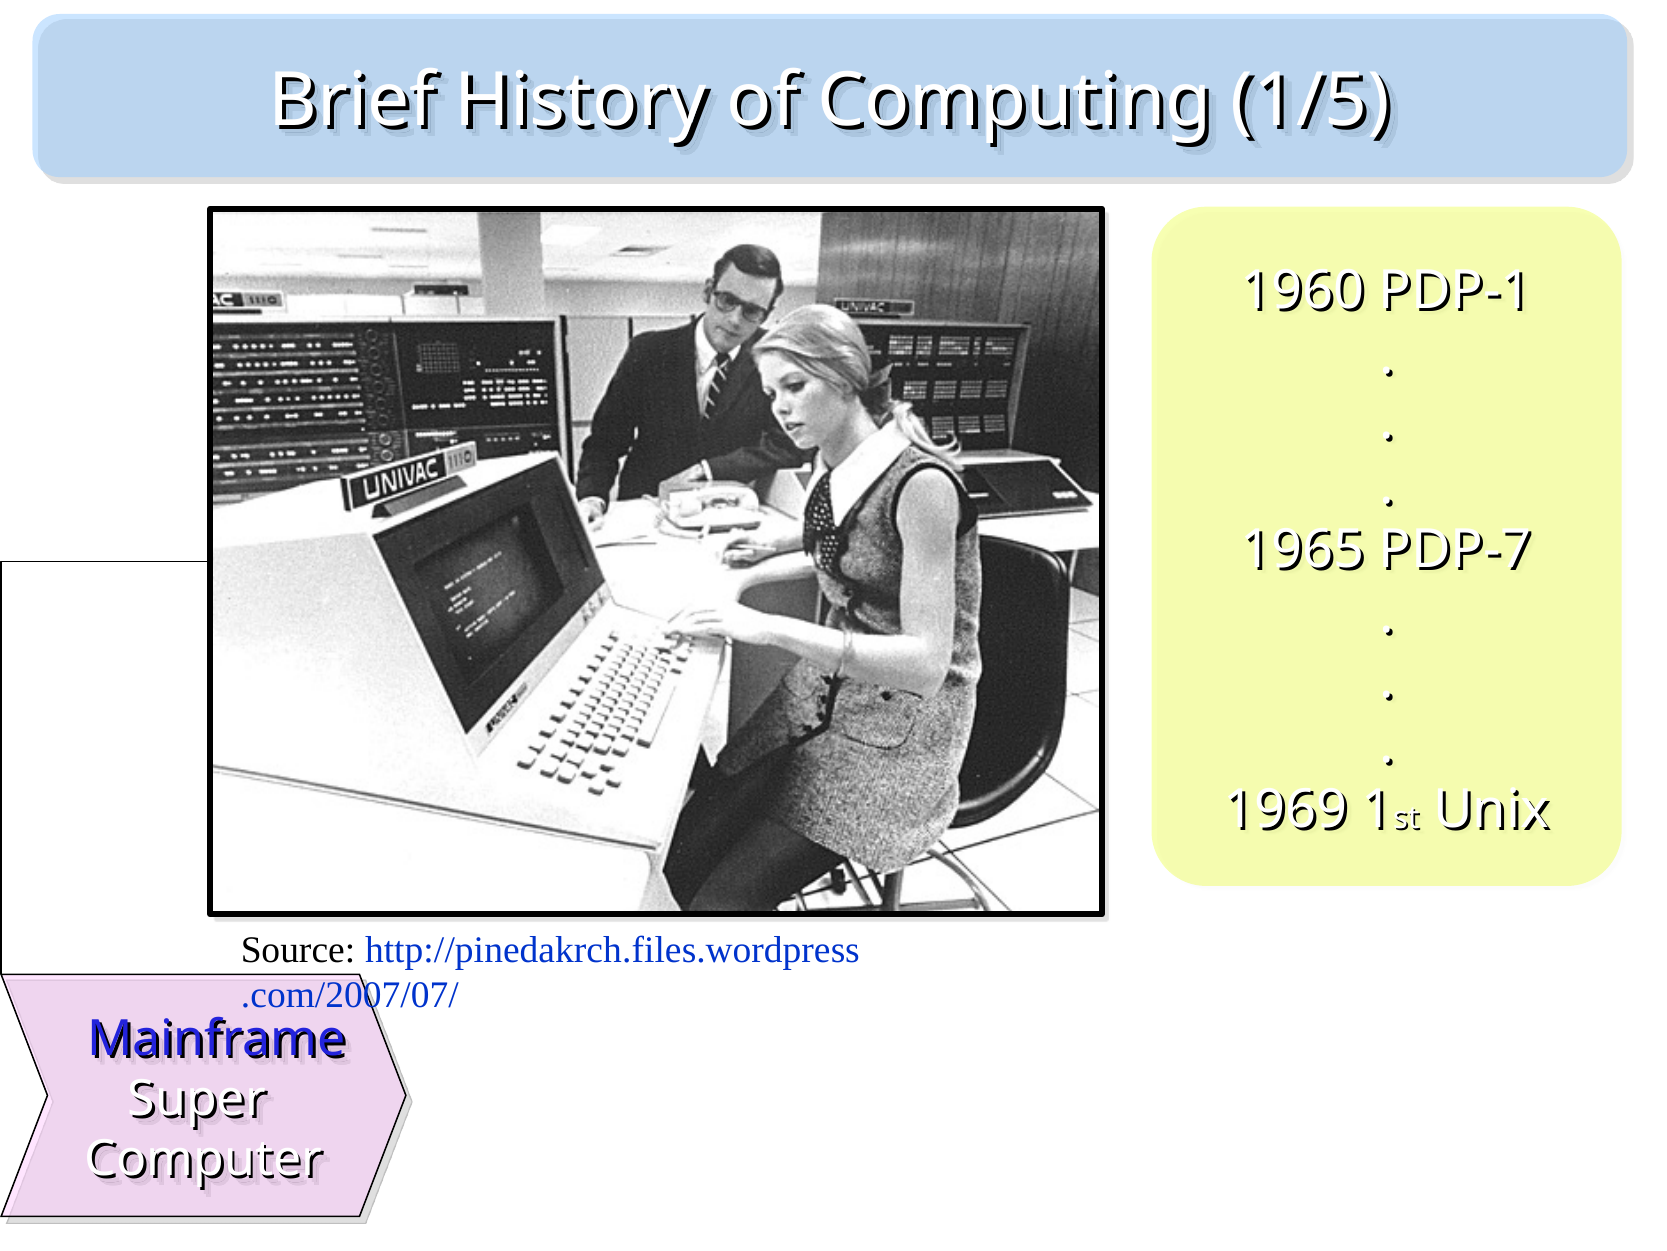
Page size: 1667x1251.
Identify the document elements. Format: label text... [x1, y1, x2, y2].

text_box 1960 PDP-1 . . . 1965 PDP-7 . . . 1969 1st Unix [1151, 206, 1622, 886]
text_box Source: http://pinedakrch.files.wordpress.com/2007/07/ [226, 917, 1093, 978]
picture [213, 211, 1099, 912]
text_box Brief History of Computing (1/5) [32, 13, 1628, 178]
text_box Mainframe Super Computer [1, 974, 406, 1217]
